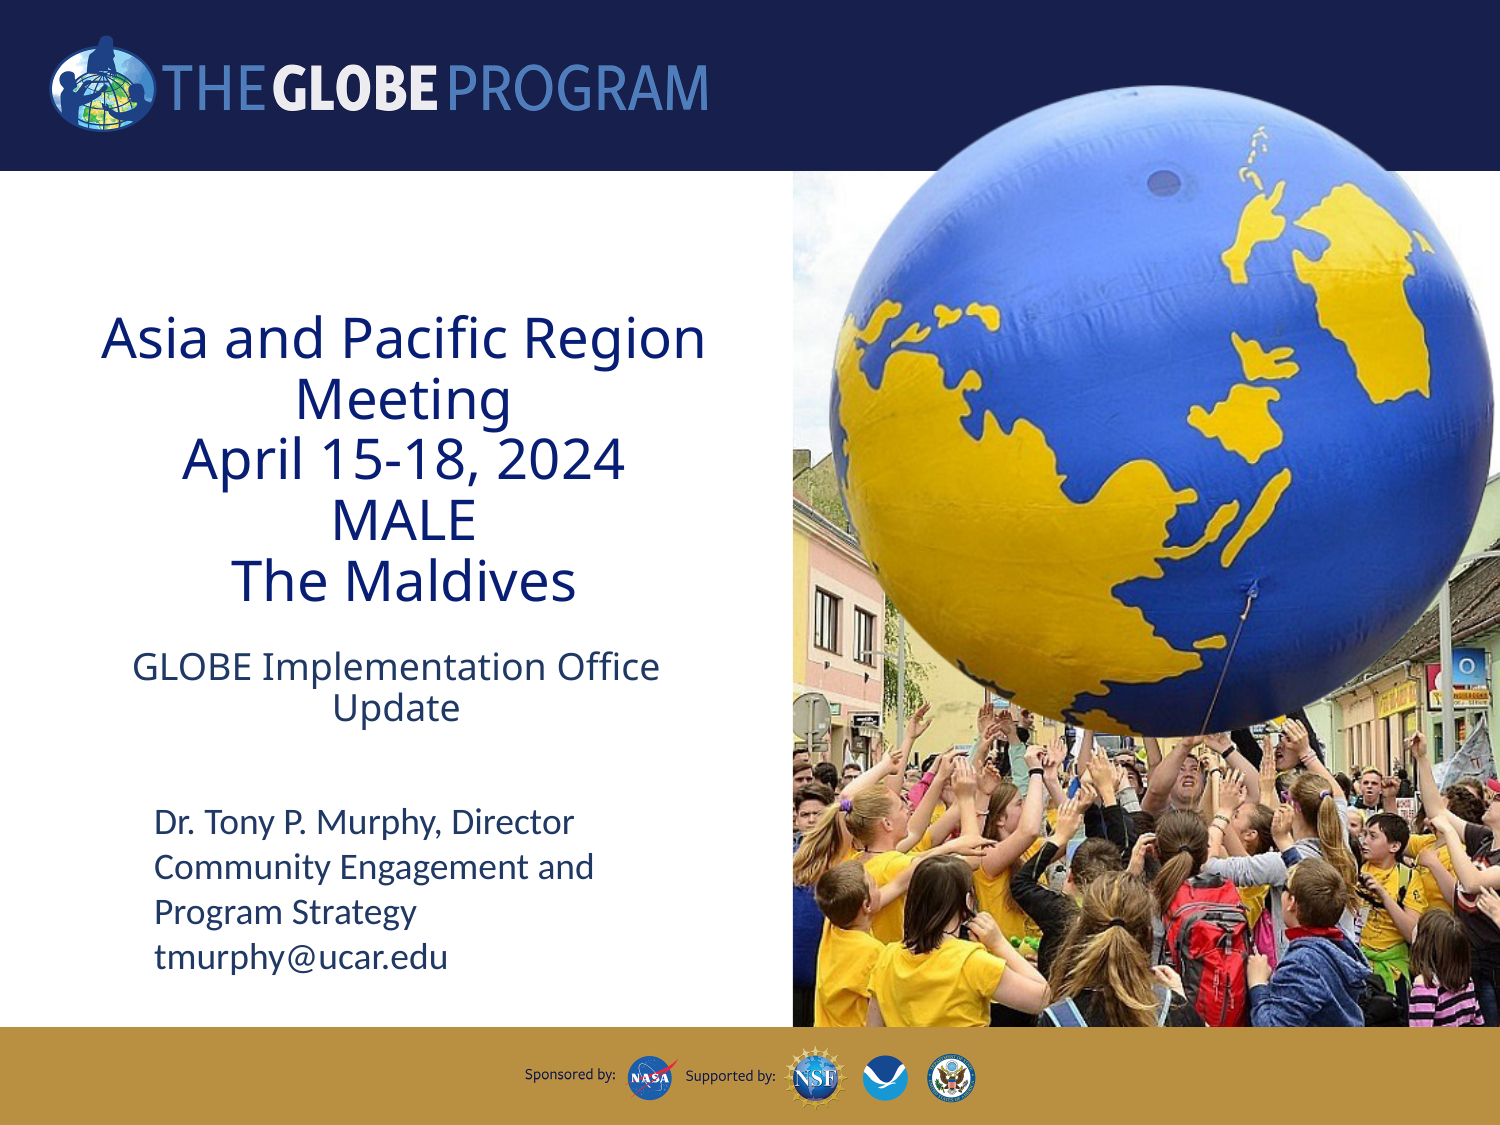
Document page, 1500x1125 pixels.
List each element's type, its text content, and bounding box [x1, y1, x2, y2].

picture [0, 0, 1500, 1125]
title Asia and Pacific Region Meeting April 15-18, 2024 MALE The Maldives [63, 231, 745, 622]
text_box Dr. Tony P. Murphy, Director Community Engagement and Program Strategy tmurphy@ucar.edu [139, 789, 745, 985]
list GLOBE Implementation Office Update [63, 601, 730, 737]
